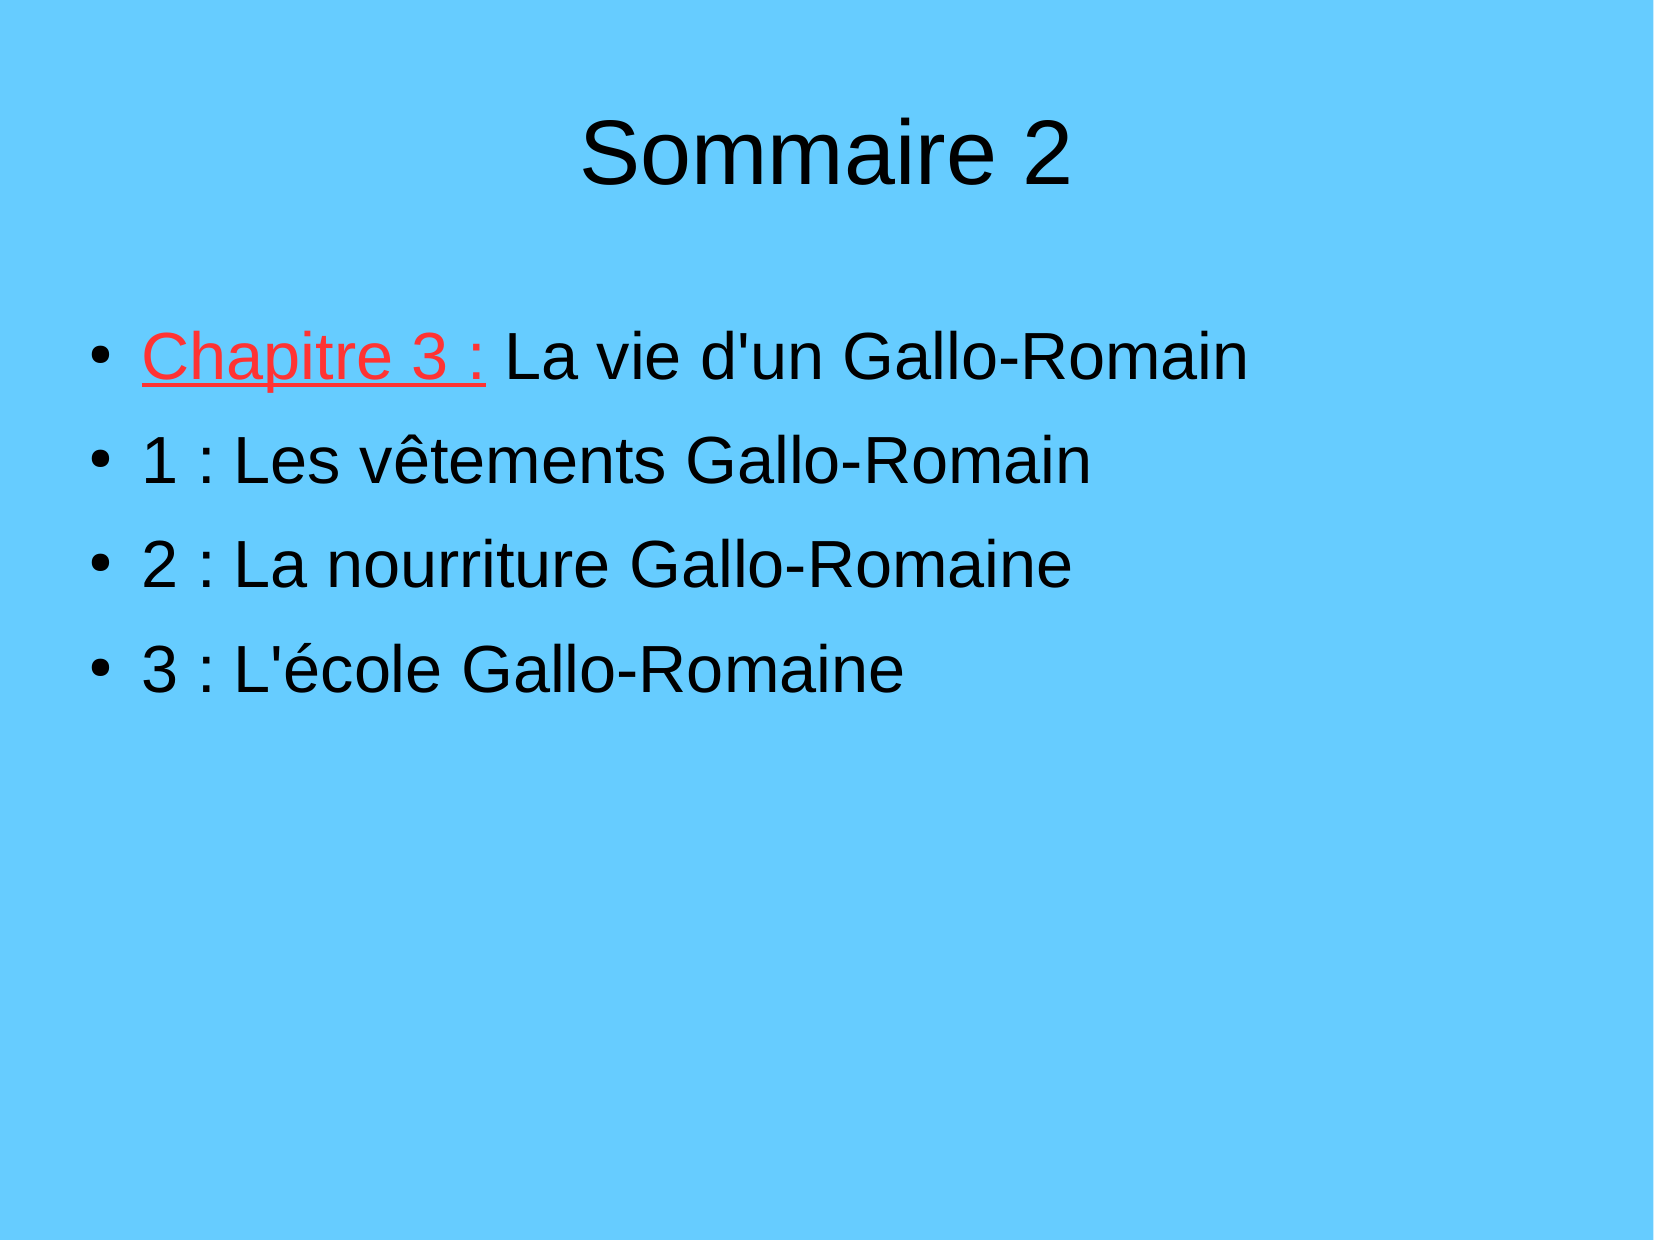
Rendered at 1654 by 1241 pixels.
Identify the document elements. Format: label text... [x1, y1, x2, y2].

title Sommaire 2 [82, 49, 1571, 257]
list Chapitre 3 : La vie d'un Gallo-Romain 1 : Les vêtements Gallo-Romain 2 : La nourriture Gallo-Romaine 3 : L'école Gallo-Romaine [70, 318, 1559, 1039]
